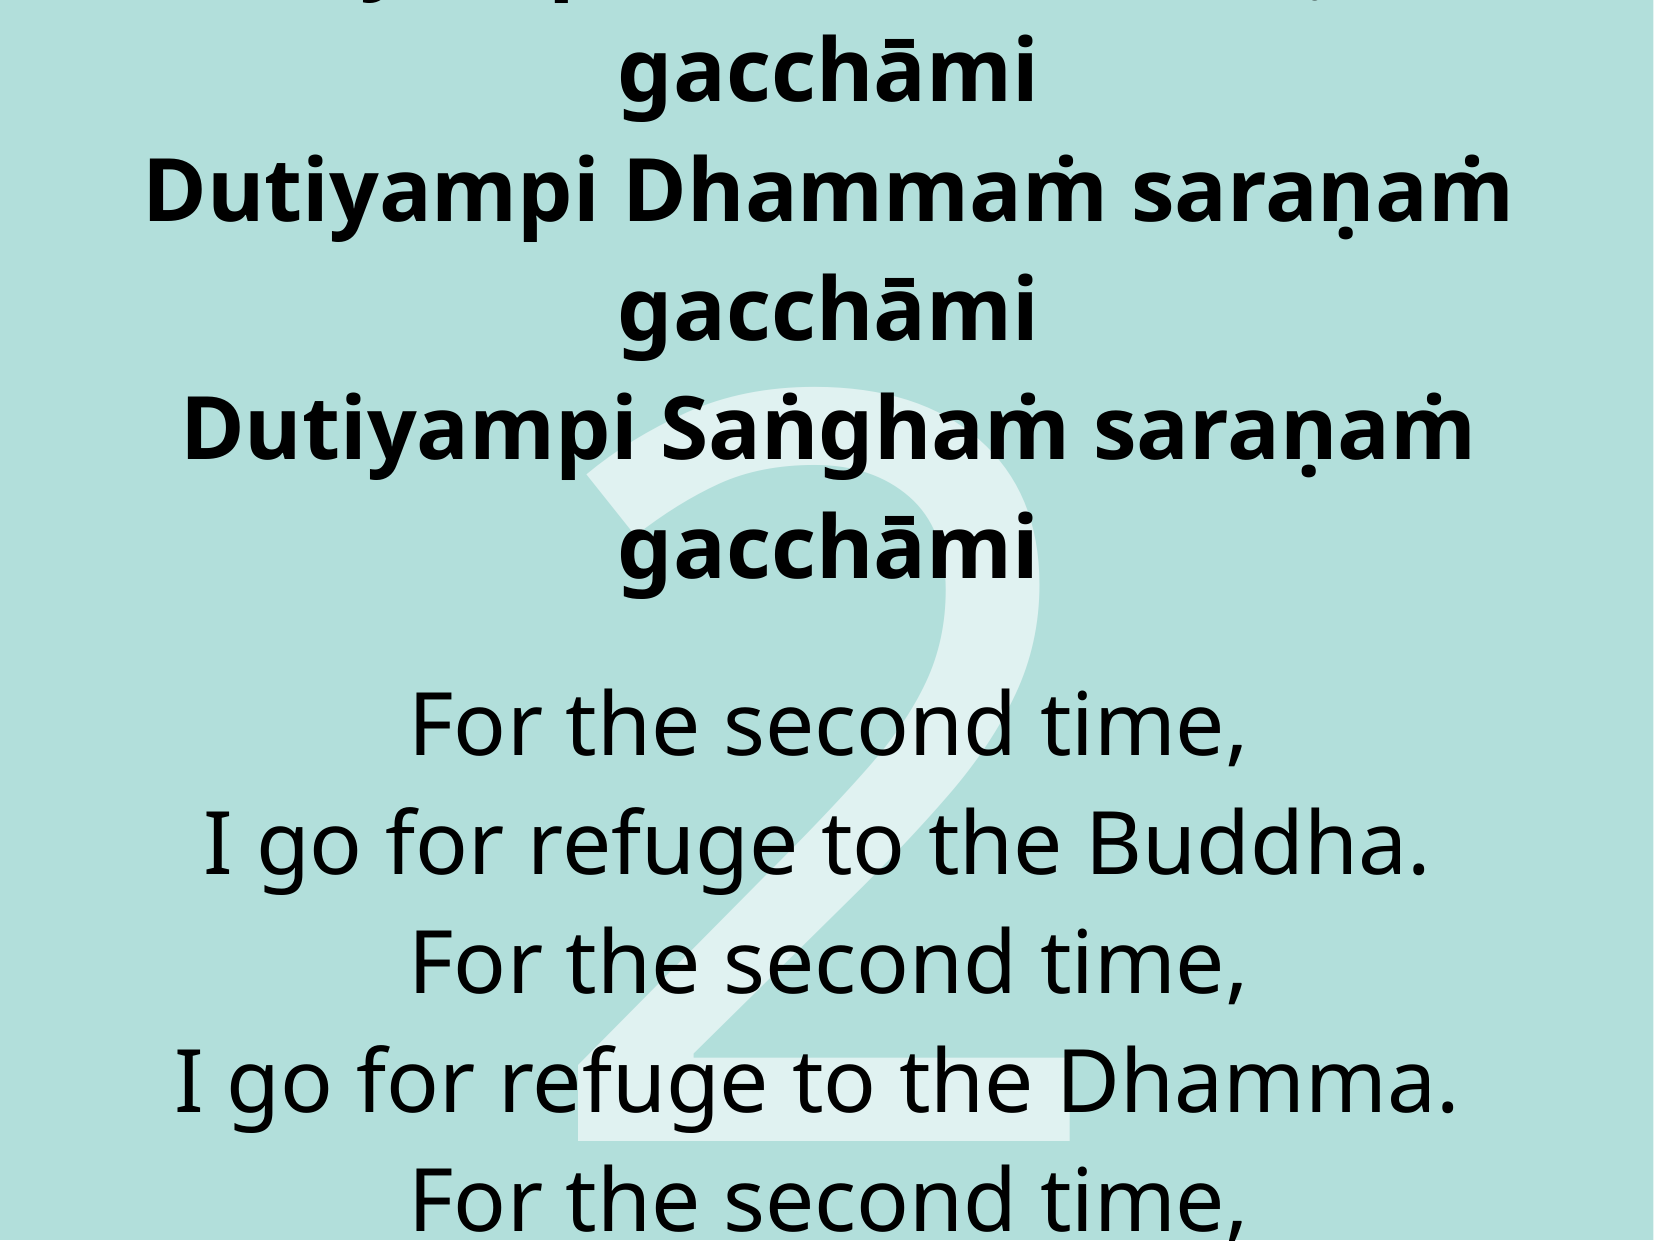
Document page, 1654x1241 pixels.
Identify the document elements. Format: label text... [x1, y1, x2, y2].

text_box 2 [0, 20, 1654, 1241]
subtitle Dutiyampi Buddhaṁ saraṇaṁ gacchāmi Dutiyampi Dhammaṁ saraṇaṁ gacchāmi Dutiyampi Saṅghaṁ saraṇaṁ gacchāmi For the second time, I go for refuge to the Buddha. For the second time, I go for refuge to the Dhamma. For the second time, I go for refuge to the Saṅgha. [1, 28, 1654, 1238]
